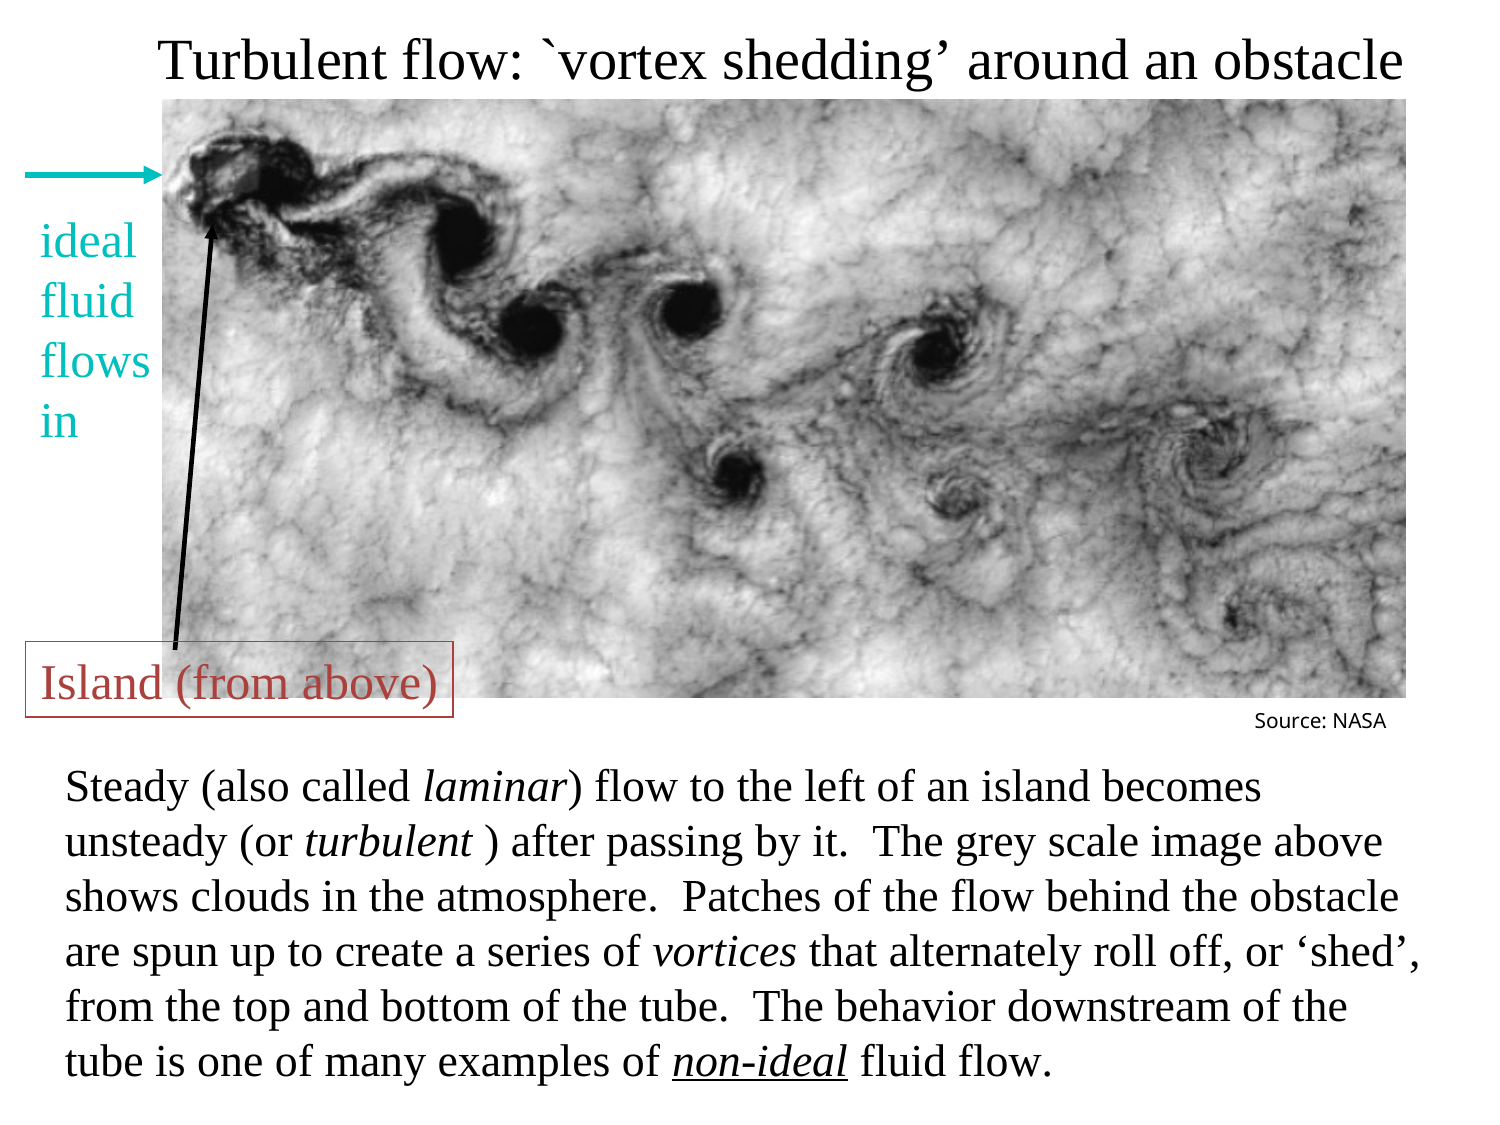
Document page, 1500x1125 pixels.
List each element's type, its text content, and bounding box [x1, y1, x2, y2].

text_box ideal fluid flows in [24, 199, 188, 456]
title Turbulent flow: `vortex shedding’ around an obstacle [112, 0, 1450, 150]
text_box Steady (also called laminar) flow to the left of an island becomes unsteady (or turbulent ) after passing by it. The grey scale image above shows clouds in the atmosphere. Patches of the flow behind the obstacle are spun up to create a series of vortices that alternately roll off, or ‘shed’, from the top and bottom of the tube. The behavior downstream of the tube is one of many examples of non-ideal fluid flow. [50, 747, 1451, 1094]
text_box Source: NASA [1239, 699, 1402, 741]
picture [162, 150, 1406, 698]
text_box Island (from above) [25, 641, 454, 718]
